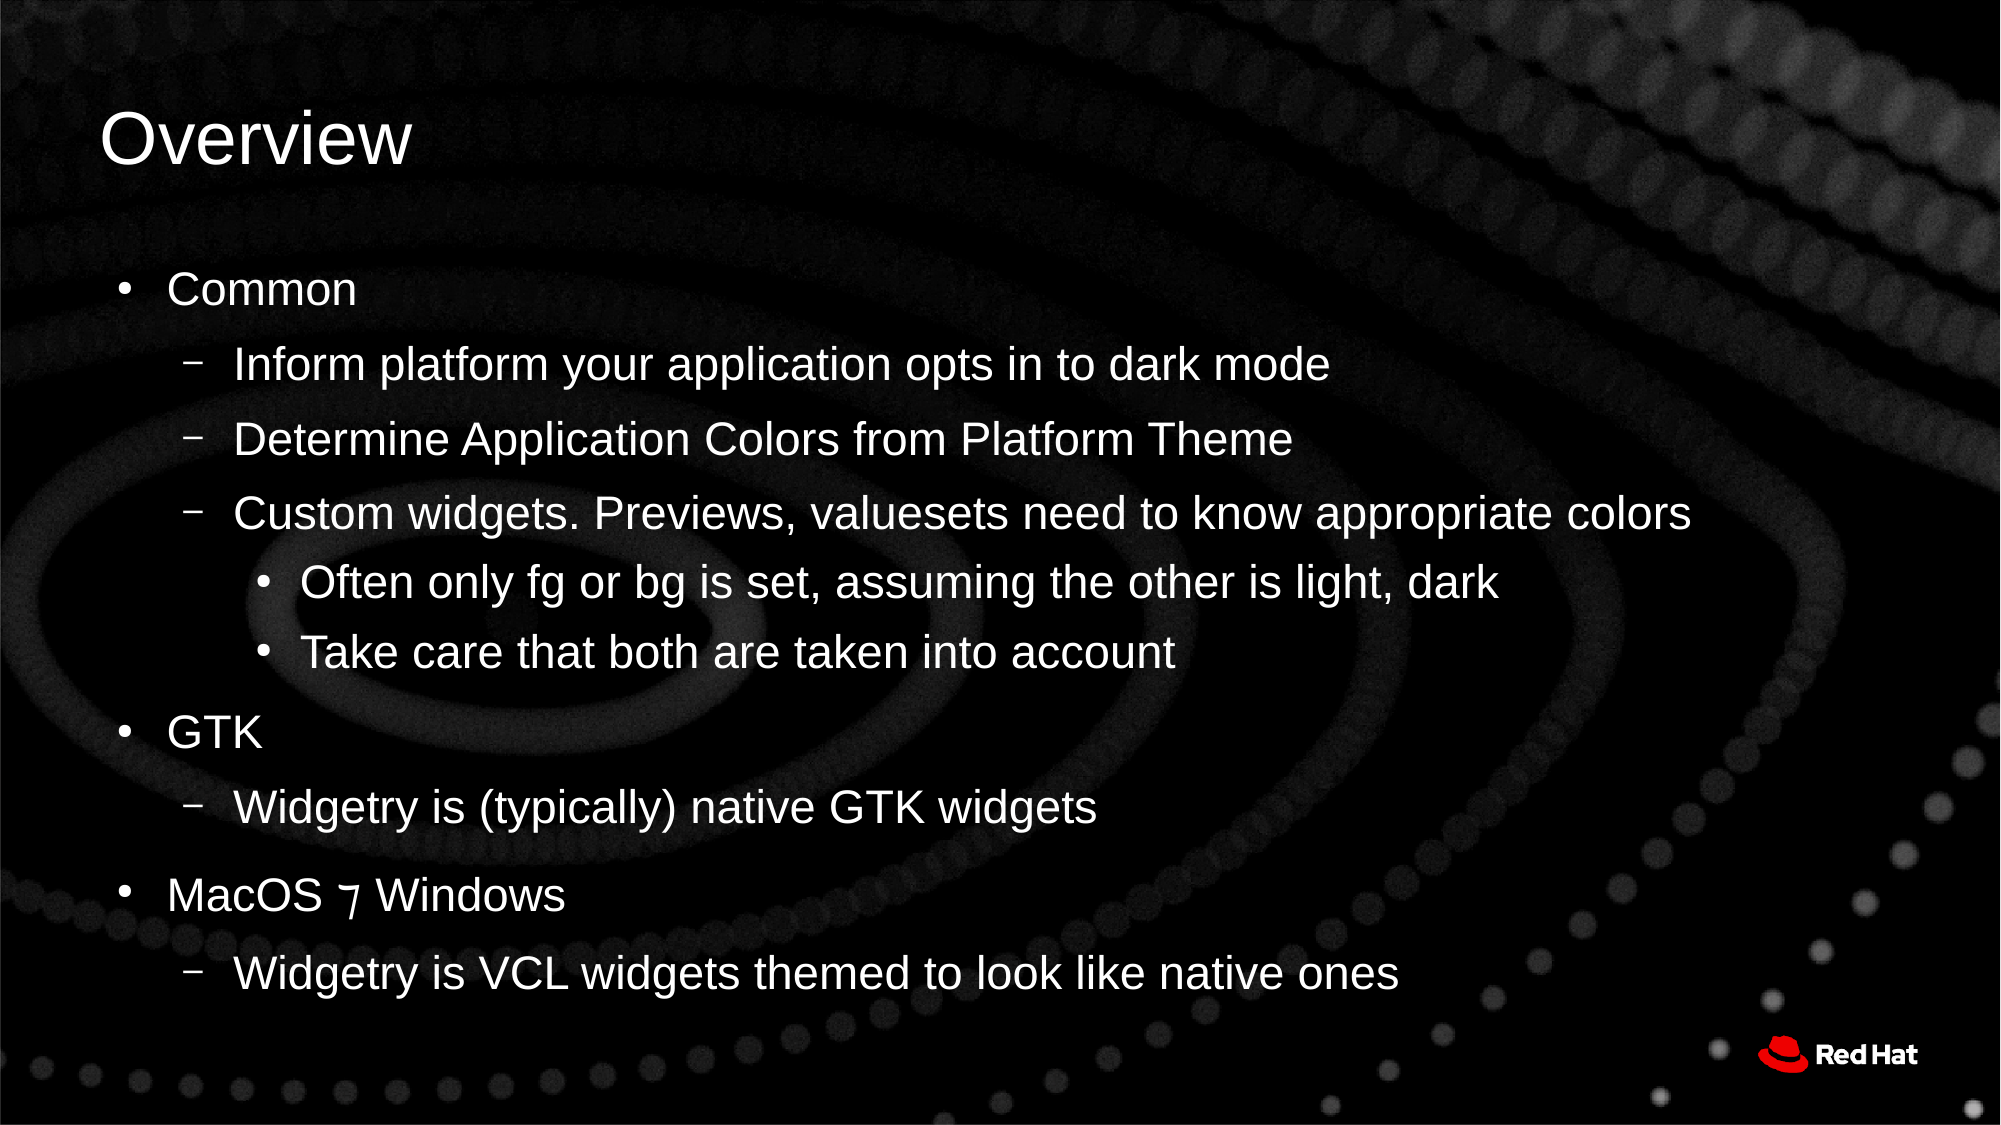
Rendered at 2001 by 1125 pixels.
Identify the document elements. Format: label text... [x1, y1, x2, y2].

title Overview [100, 44, 1900, 233]
picture [0, 0, 2001, 1125]
list Common Inform platform your application opts in to dark mode Determine Application Colors from Platform Theme Custom widgets. Previews, valuesets need to know appropriate colors Often only fg or bg is set, assuming the other is light, dark Take care that both are taken into account GTK Widgetry is (typically) native GTK widgets MacOS ⁊ Windows Widgetry is VCL widgets themed to look like native ones [99, 263, 1979, 1004]
